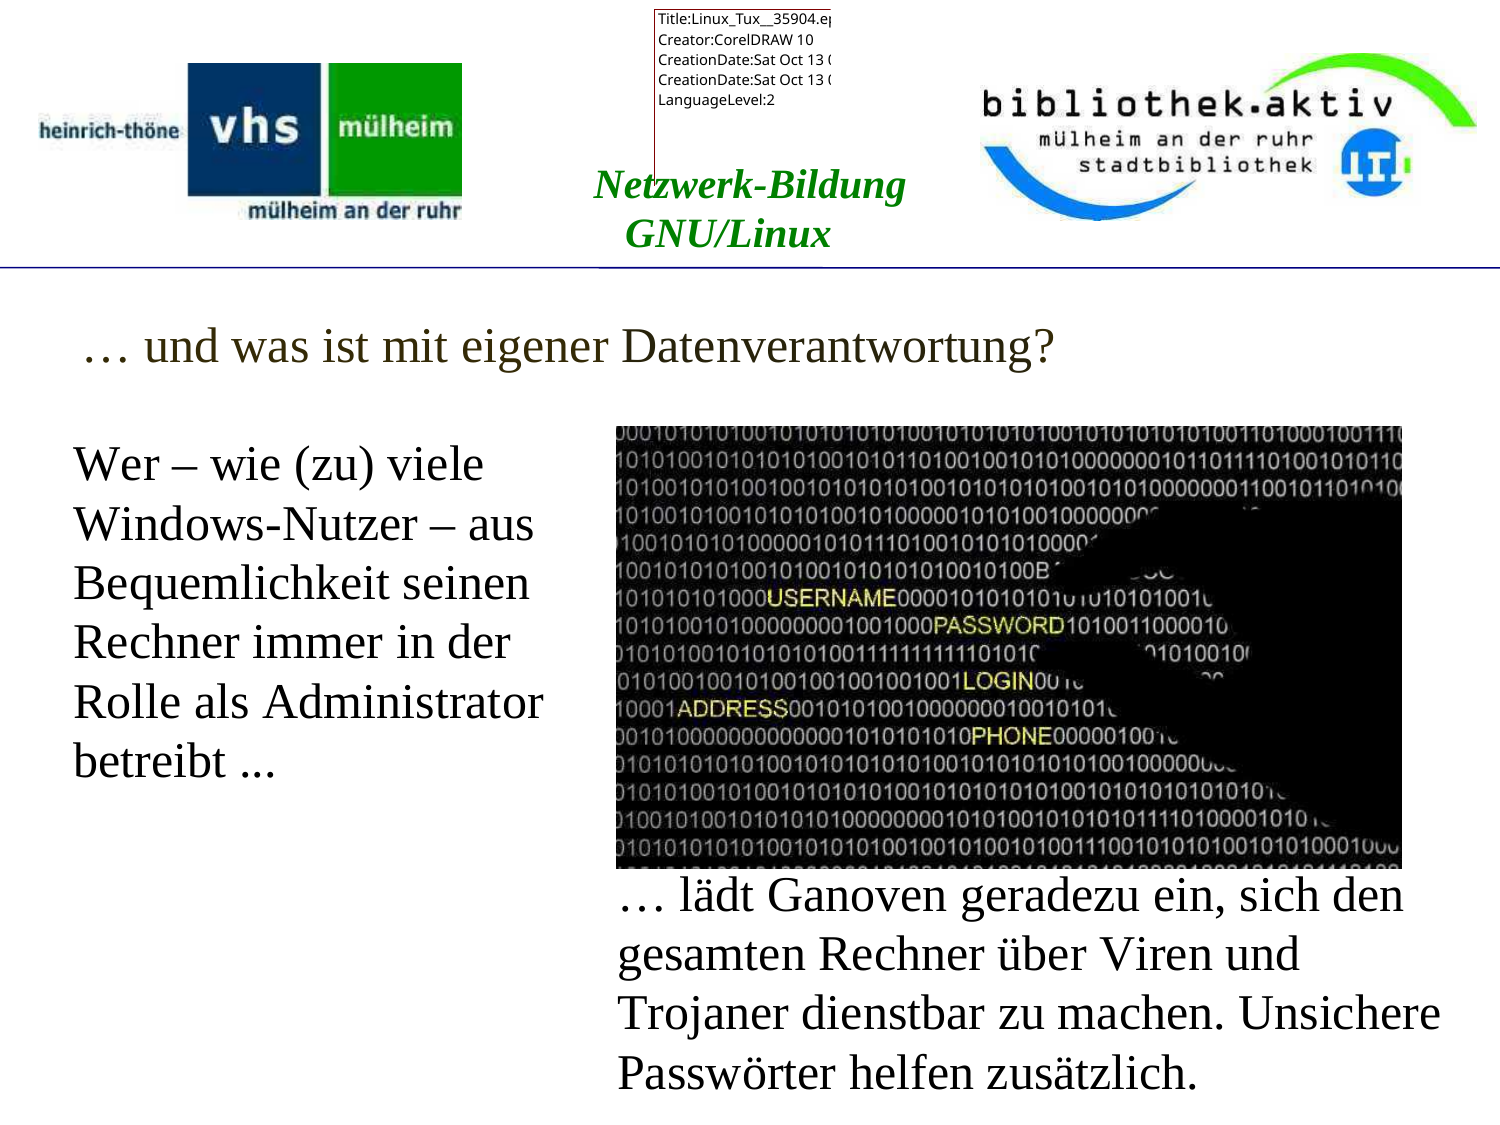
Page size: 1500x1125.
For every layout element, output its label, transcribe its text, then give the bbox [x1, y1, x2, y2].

text_box Netzwerk-Bildung GNU/Linux [578, 151, 934, 266]
text_box … und was ist mit eigener Datenverantwortung? [67, 307, 1274, 390]
text_box … lädt Ganoven geradezu ein, sich den gesamten Rechner über Viren und Trojaner dienstbar zu machen. Unsichere Passwörter helfen zusätzlich. [602, 856, 1500, 1109]
picture [980, 53, 1477, 221]
picture [616, 426, 1402, 869]
text_box Wer – wie (zu) viele Windows-Nutzer – aus Bequemlichkeit seinen Rechner immer in der Rolle als Administrator betreibt ... [59, 425, 613, 797]
picture [653, 8, 831, 151]
picture [38, 63, 462, 220]
